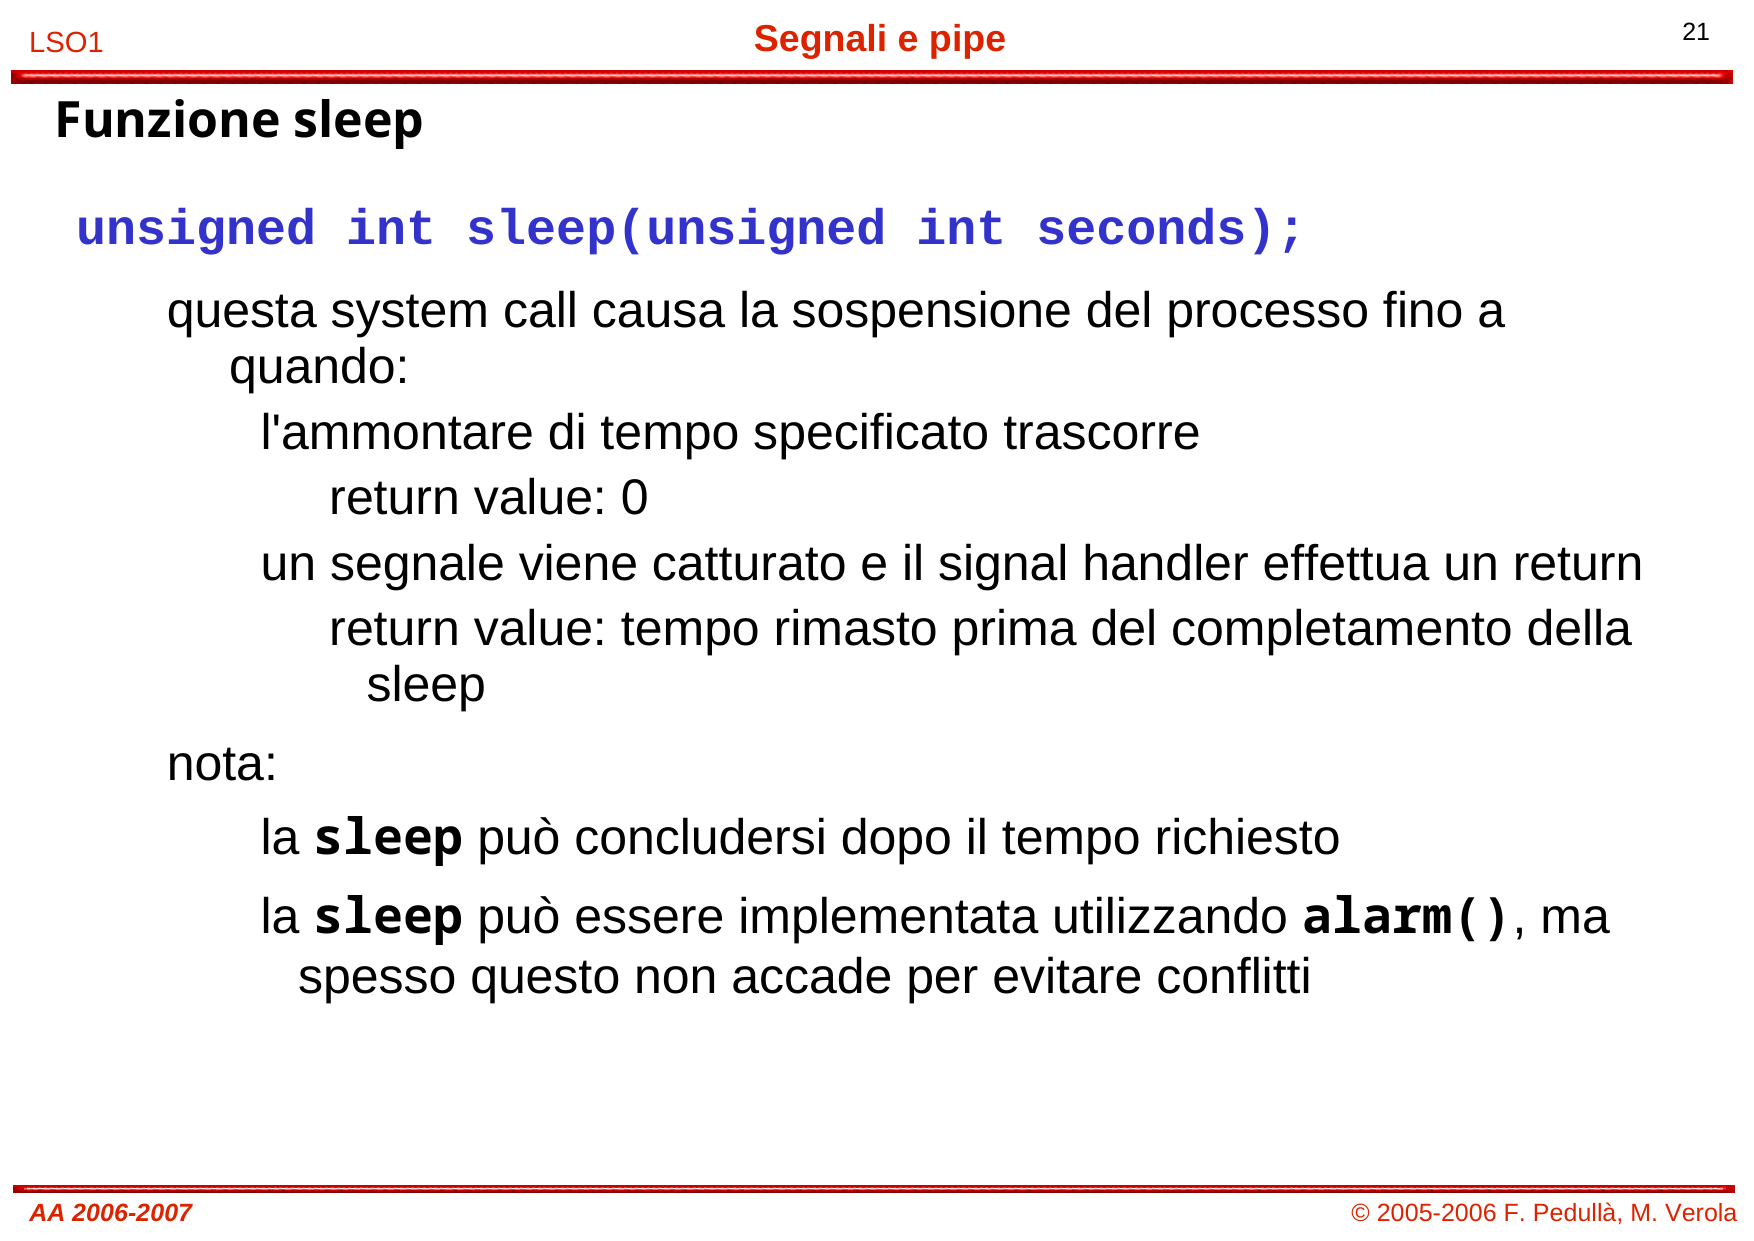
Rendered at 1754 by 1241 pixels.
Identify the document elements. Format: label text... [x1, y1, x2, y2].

title Funzione sleep [40, 72, 1714, 168]
picture [11, 70, 1733, 84]
list unsigned int sleep(unsigned int seconds); questa system call causa la sospensione del processo fino a quando: l'ammontare di tempo specificato trascorre return value: 0 un segnale viene catturato e il signal handler effettua un return return value: tempo rimasto prima del completamento della sleep nota: la sleep può concludersi dopo il tempo richiesto la sleep può essere implementata utilizzando alarm(), ma spesso questo non accade per evitare conflitti [58, 194, 1696, 1116]
picture [13, 1185, 1735, 1193]
